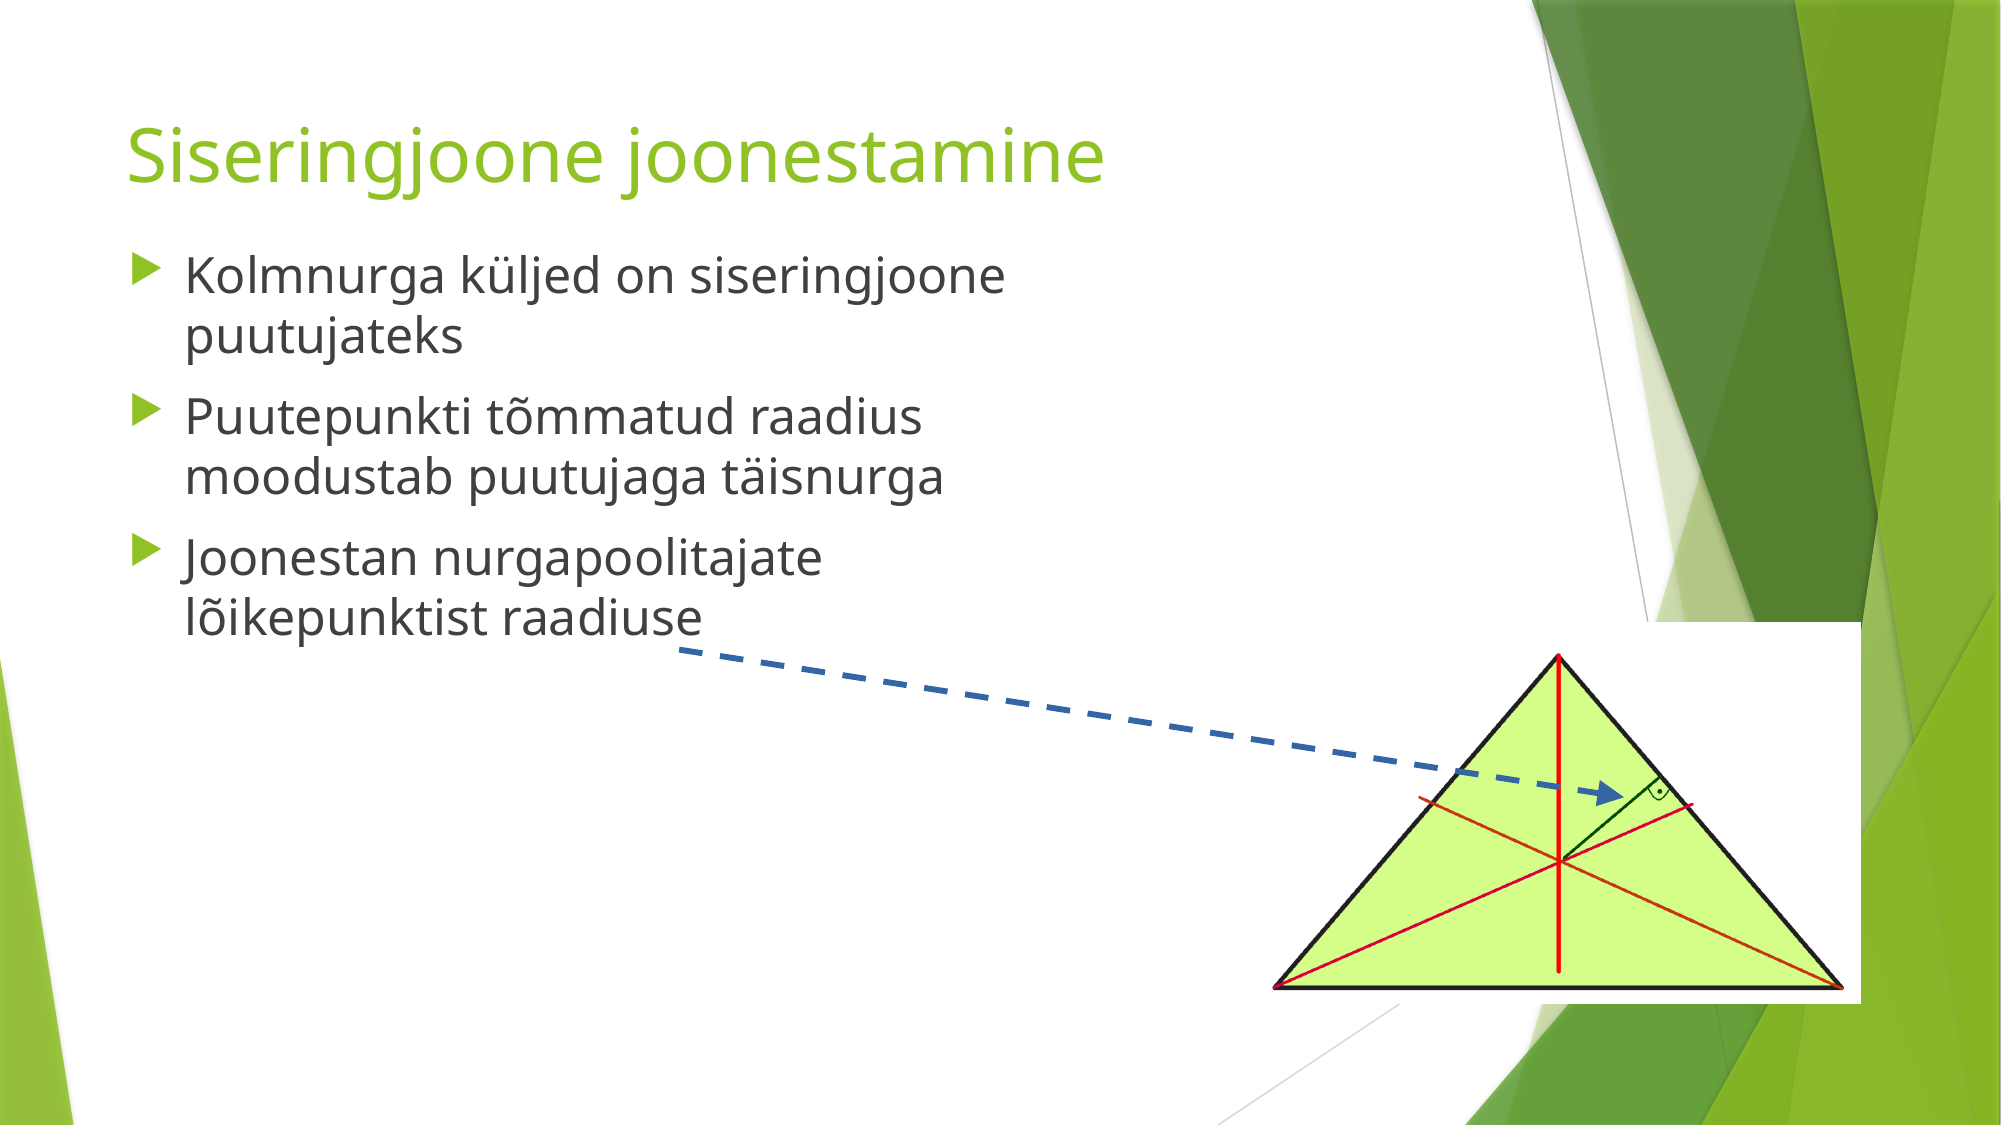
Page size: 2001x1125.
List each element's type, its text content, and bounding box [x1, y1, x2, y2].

picture [1267, 622, 1861, 1004]
title Siseringjoone joonestamine [111, 99, 1522, 317]
list Kolmnurga küljed on siseringjoone puutujateks Puutepunkti tõmmatud raadius moodustab puutujaga täisnurga Joonestan nurgapoolitajate lõikepunktist raadiuse [113, 236, 1093, 1063]
